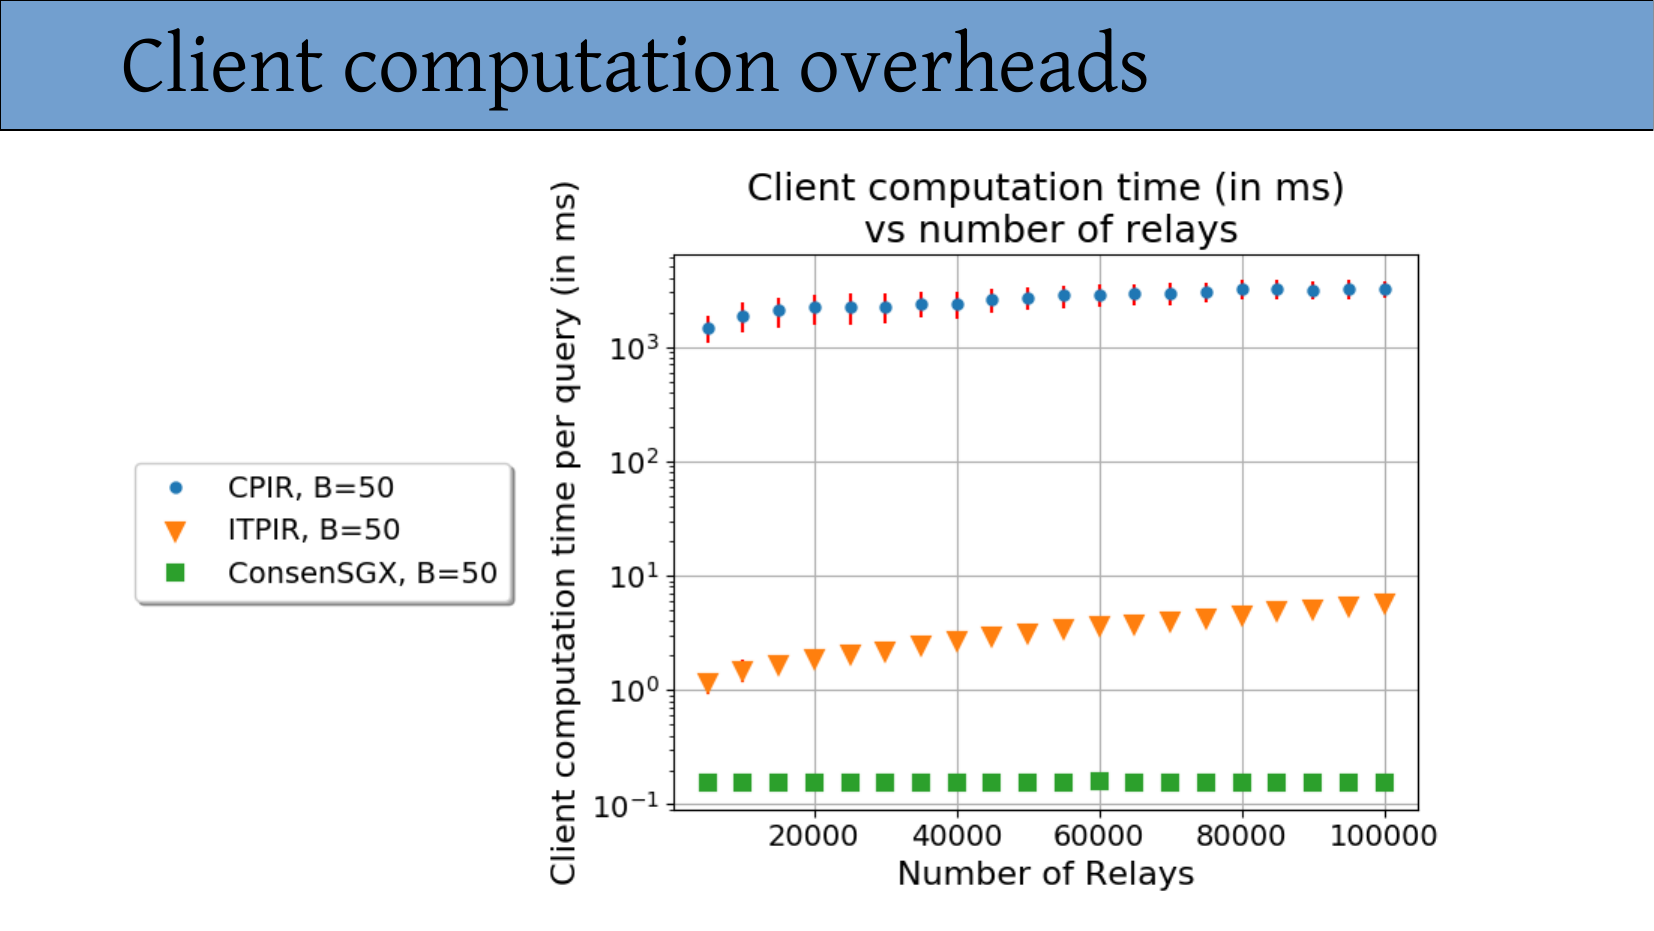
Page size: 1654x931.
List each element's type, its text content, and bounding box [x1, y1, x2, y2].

picture [120, 157, 1454, 906]
text_box Client computation overheads [106, 11, 1583, 123]
text_box [0, 0, 1654, 130]
